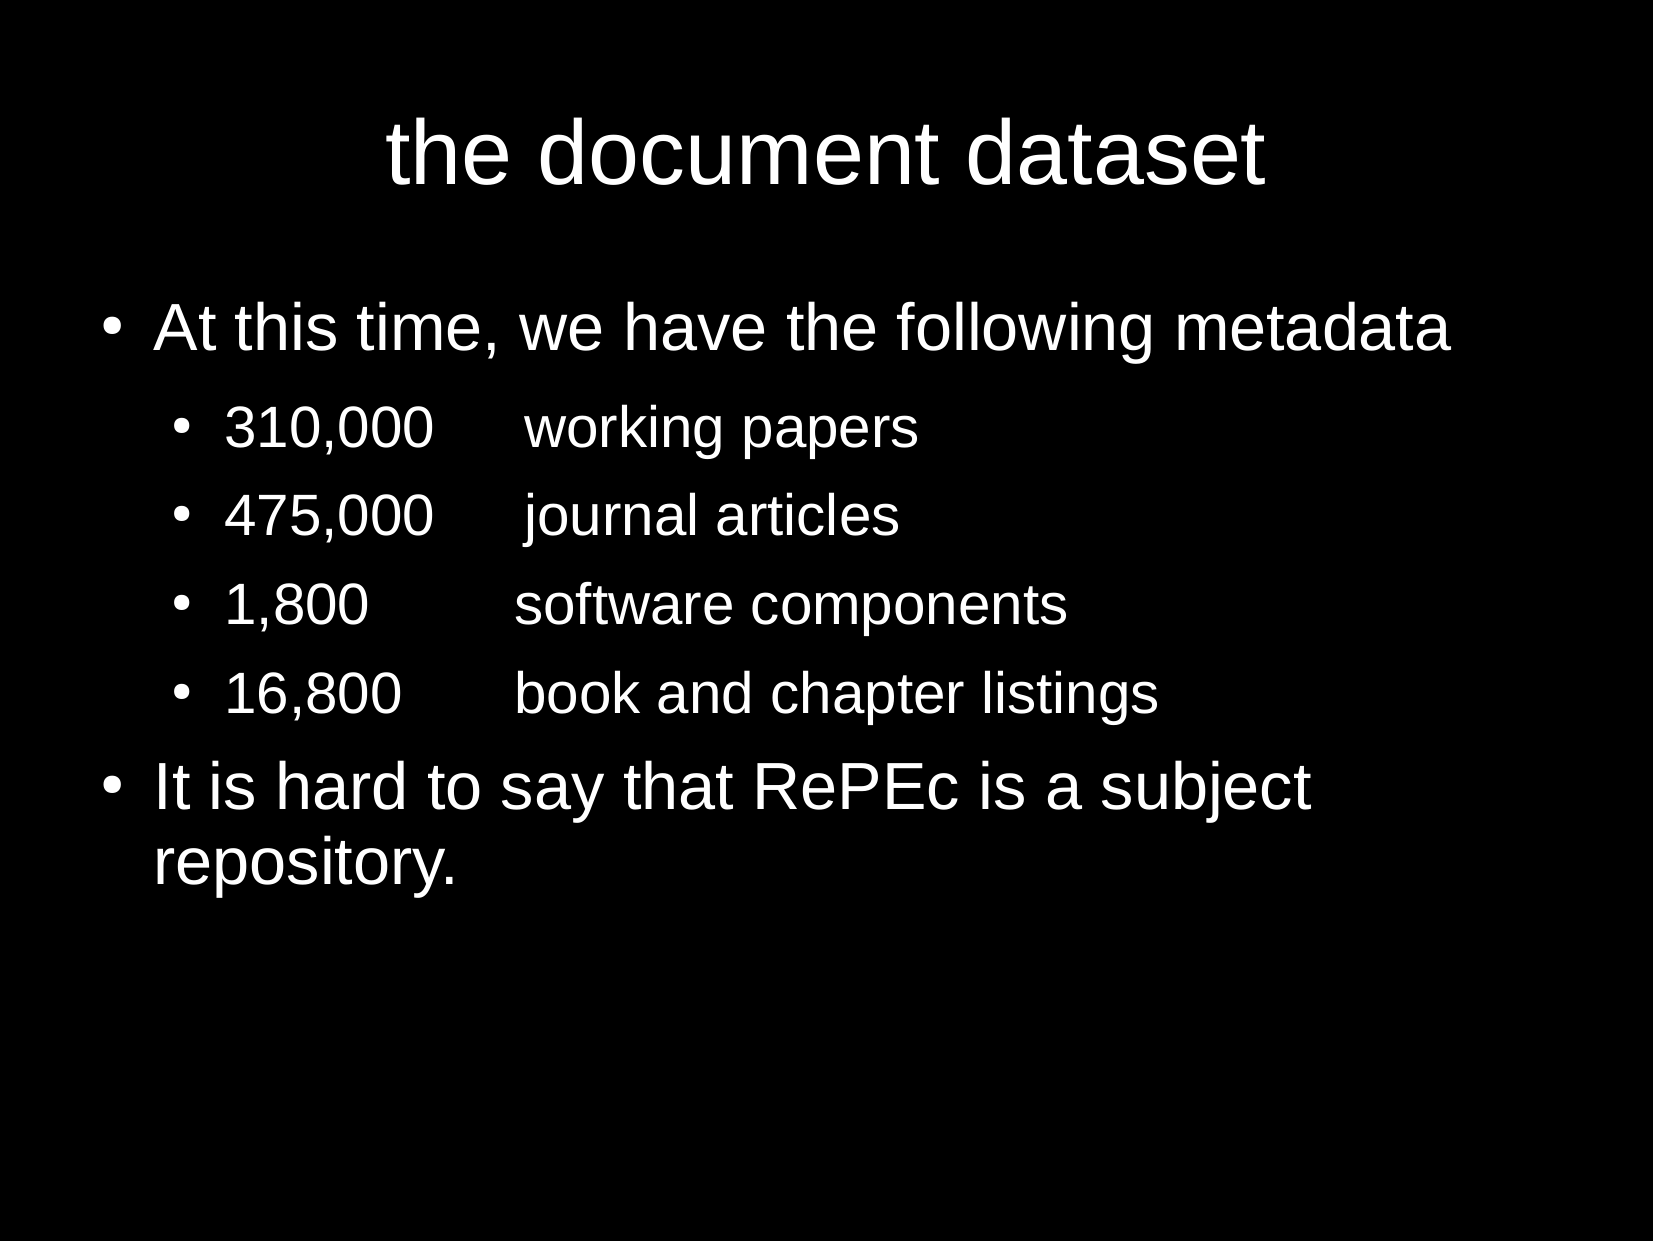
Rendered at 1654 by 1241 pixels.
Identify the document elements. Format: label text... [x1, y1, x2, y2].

title the document dataset [82, 56, 1571, 250]
list At this time, we have the following metadata 310,000 working papers 475,000 journal articles 1,800 software components 16,800 book and chapter listings It is hard to say that RePEc is a subject repository. [82, 290, 1571, 1109]
